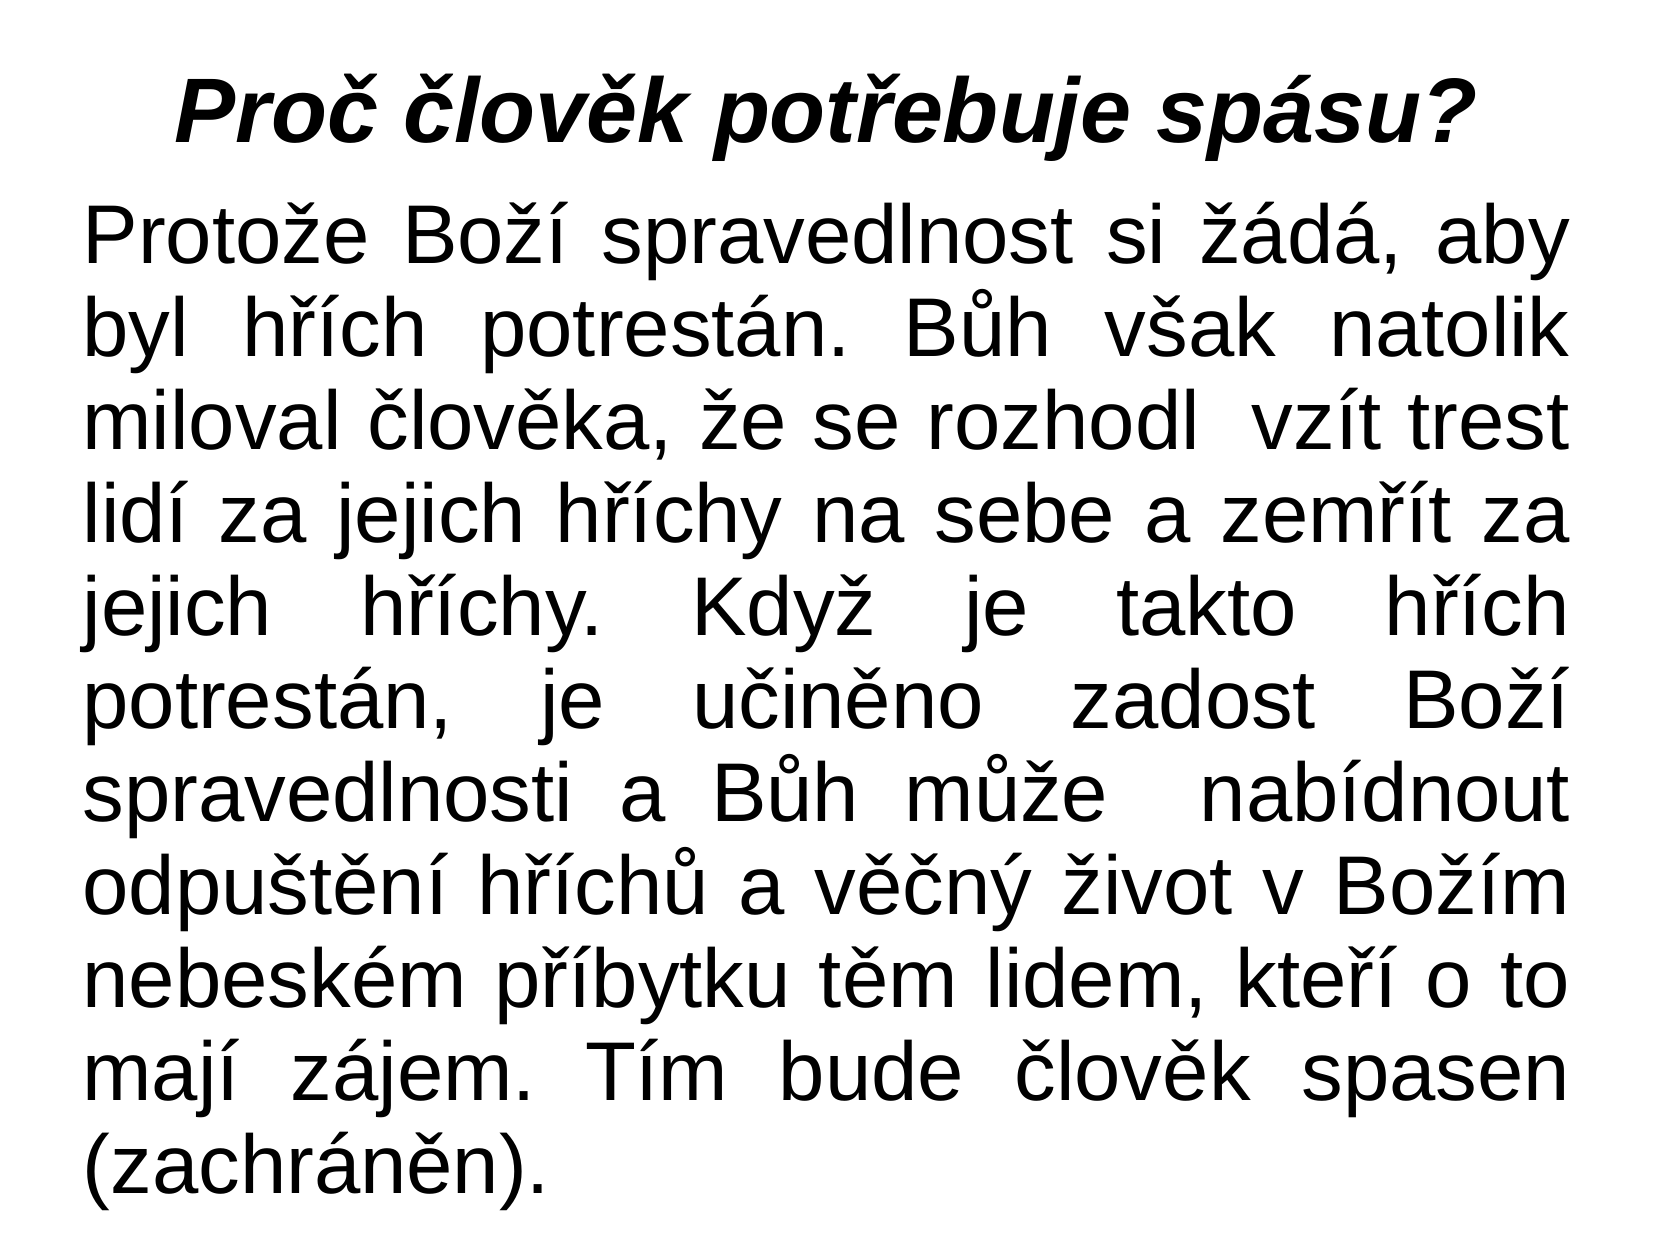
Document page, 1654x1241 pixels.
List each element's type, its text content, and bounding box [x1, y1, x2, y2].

title Proč člověk potřebuje spásu? [82, 7, 1571, 187]
subtitle Protože Boží spravedlnost si žádá, aby byl hřích potrestán. Bůh však natolik miloval člověka, že se rozhodl vzít trest lidí za jejich hříchy na sebe a zemřít za jejich hříchy. Když je takto hřích potrestán, je učiněno zadost Boží spravedlnosti a Bůh může nabídnout odpuštění hříchů a věčný život v Božím nebeském příbytku těm lidem, kteří o to mají zájem. Tím bude člověk spasen (zachráněn). [82, 187, 1571, 1212]
